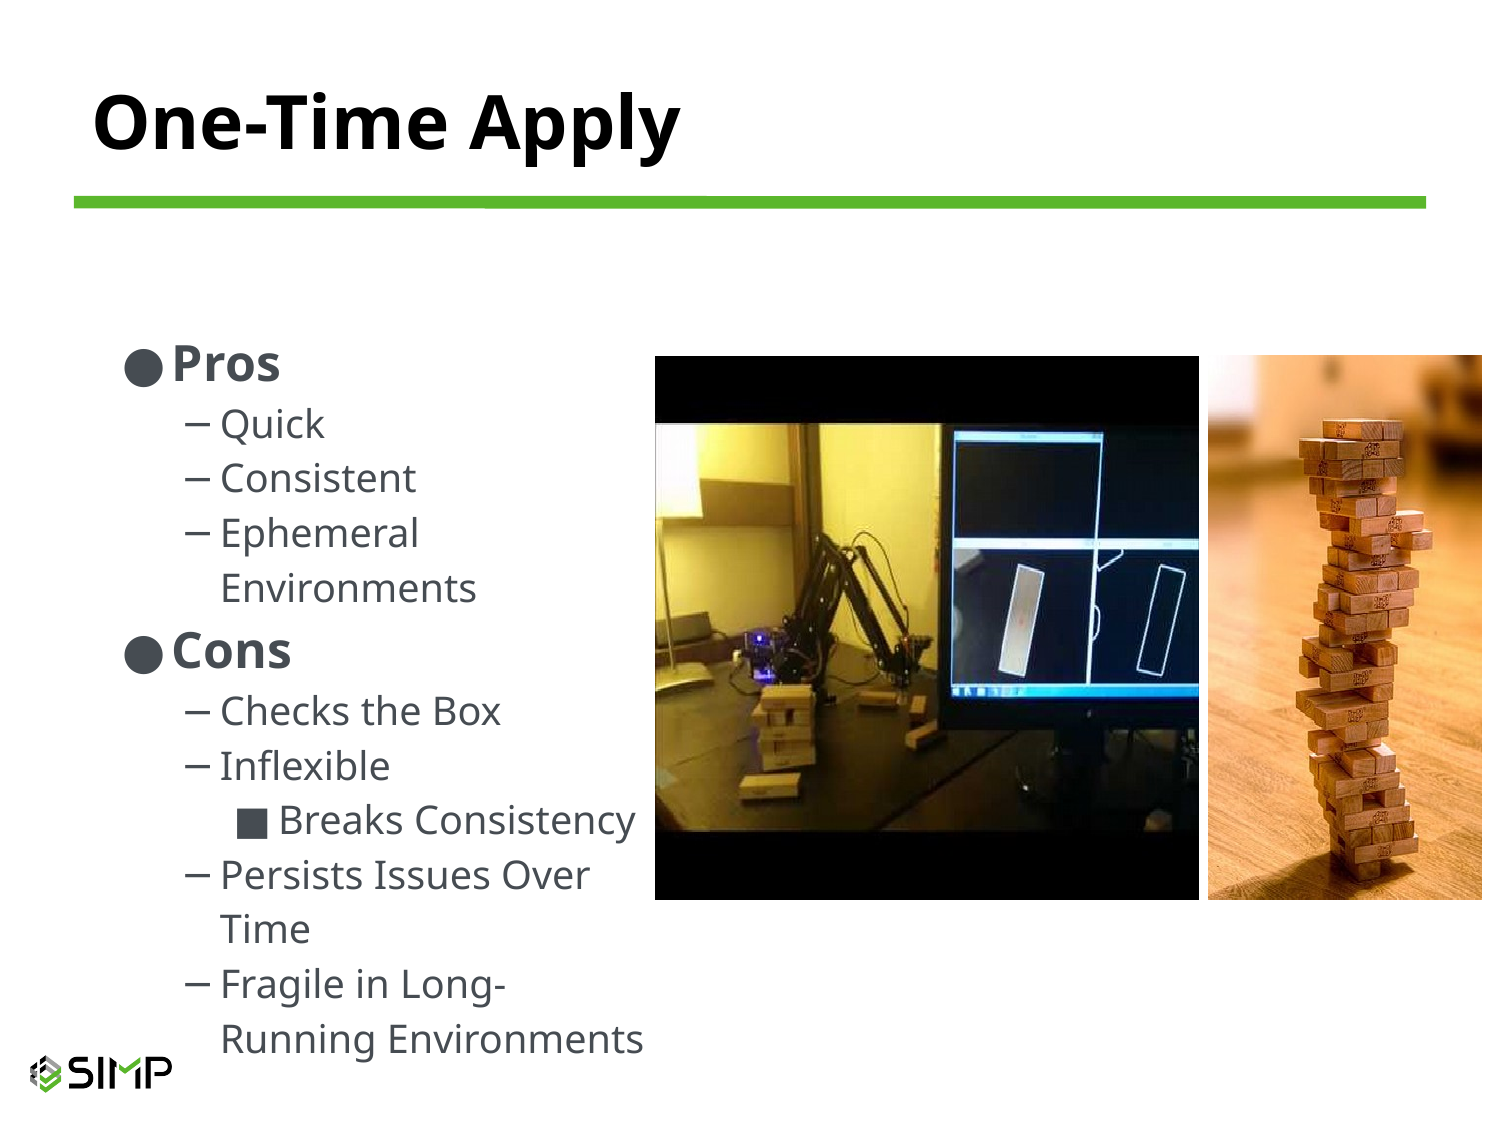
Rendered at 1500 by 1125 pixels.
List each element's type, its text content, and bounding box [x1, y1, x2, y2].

picture [30, 1055, 172, 1093]
picture [1208, 355, 1482, 900]
text_box Pros Quick Consistent Ephemeral Environments Cons Checks the Box Inflexible Breaks Consistency Persists Issues Over Time Fragile in Long-Running Environments [121, 322, 656, 976]
picture [655, 356, 1199, 900]
title One-Time Apply [76, 59, 1427, 185]
